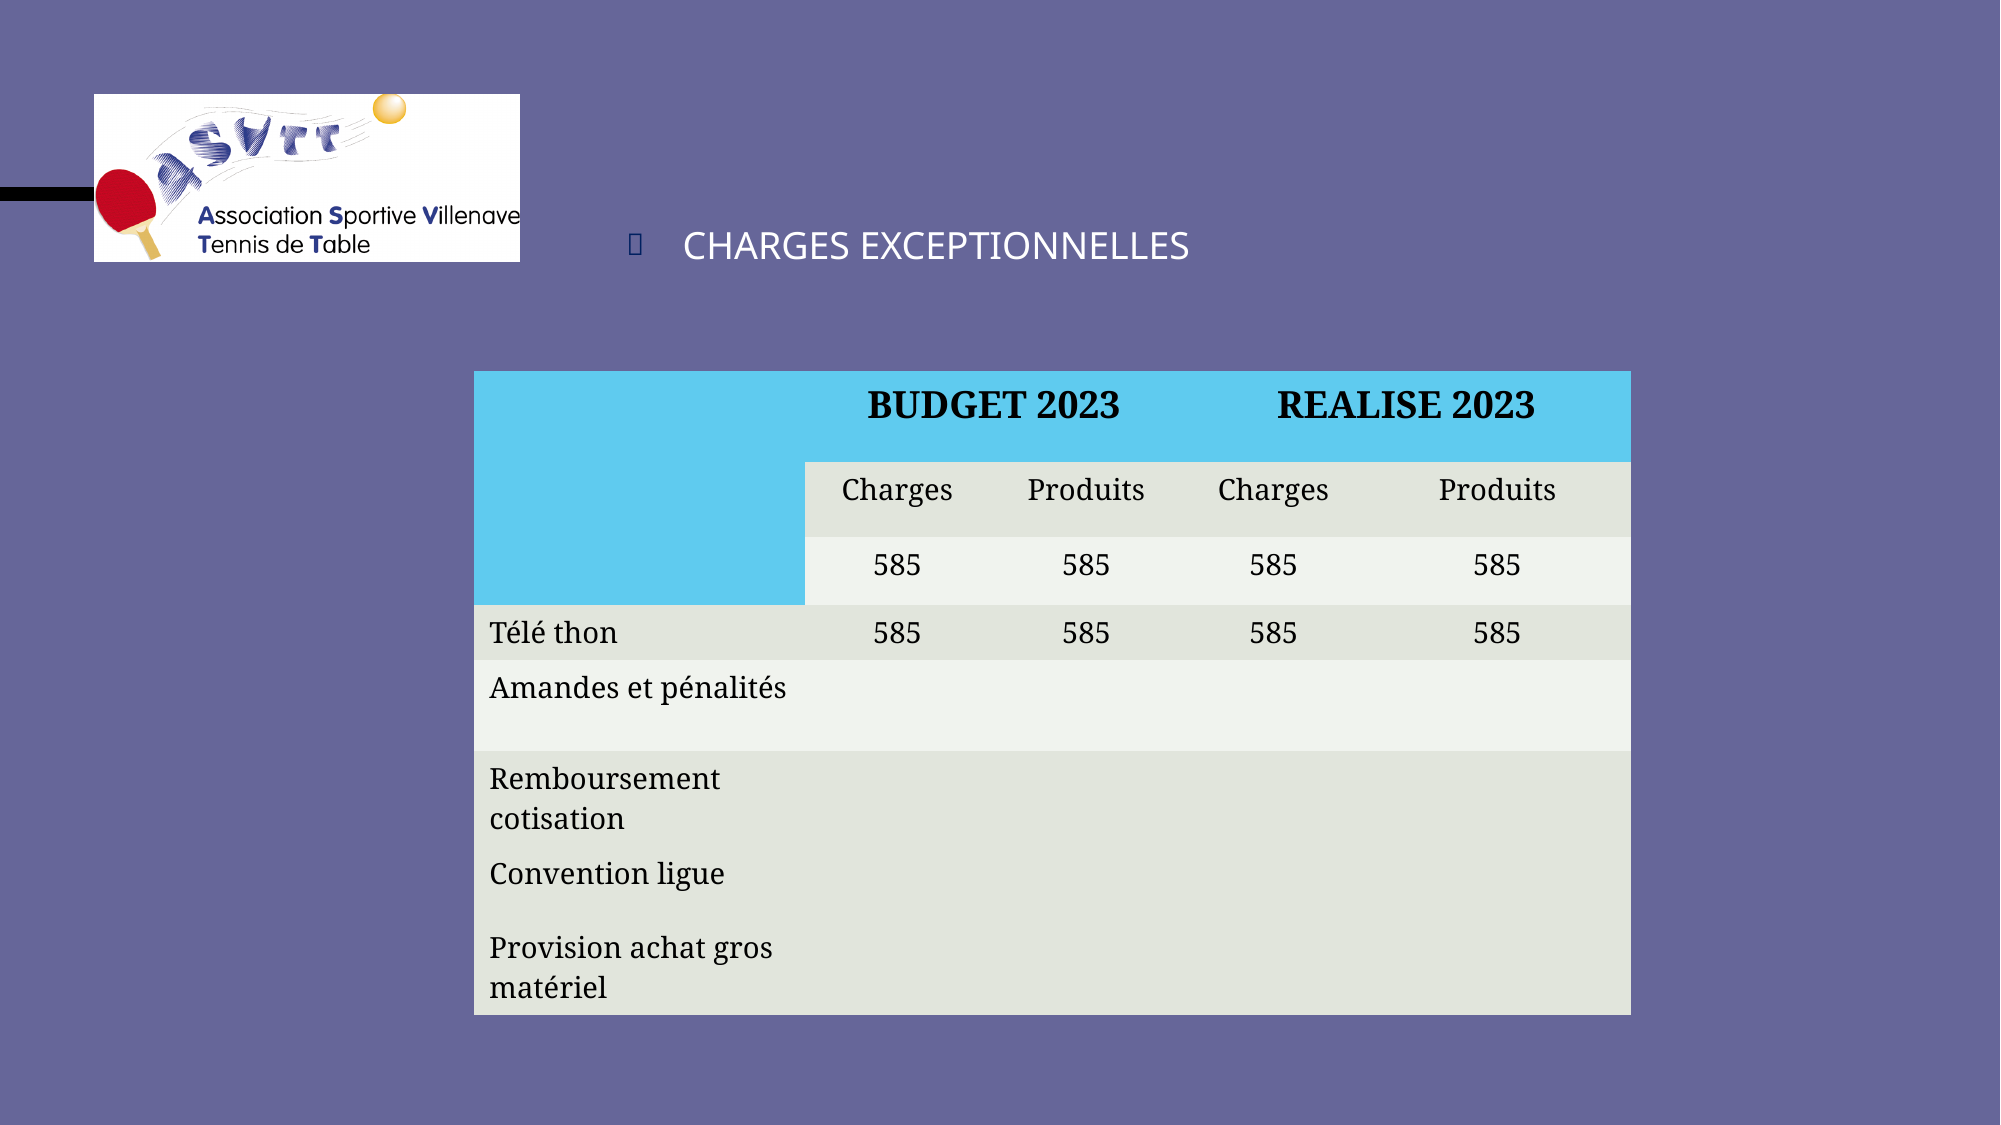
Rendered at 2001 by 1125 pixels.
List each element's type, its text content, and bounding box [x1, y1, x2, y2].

table_cell [1183, 660, 1365, 751]
table_cell Charges [1183, 462, 1365, 537]
table_cell Produits [1365, 462, 1631, 537]
table_cell 585 [1183, 537, 1365, 605]
list CHARGES EXCEPTIONNELLES [611, 200, 1294, 330]
table_cell 585 [805, 537, 990, 605]
table_cell Produits [990, 462, 1183, 537]
table_cell [990, 920, 1183, 1015]
table_cell Télé thon [474, 605, 805, 660]
table_cell [1365, 846, 1631, 920]
table_cell [990, 751, 1183, 846]
table_cell Remboursement cotisation [474, 751, 805, 846]
table_cell 585 [1183, 605, 1365, 660]
picture [94, 94, 520, 262]
table_cell [1183, 920, 1365, 1015]
table_cell [990, 846, 1183, 920]
table_cell [805, 846, 990, 920]
table_cell [1183, 846, 1365, 920]
table_cell Provision achat gros matériel [474, 920, 805, 1015]
table_cell 585 [1365, 537, 1631, 605]
table_cell [1365, 751, 1631, 846]
table_header [474, 371, 805, 605]
table_cell [805, 660, 990, 751]
table_cell 585 [990, 537, 1183, 605]
table_cell [805, 751, 990, 846]
table_cell Charges [805, 462, 990, 537]
table_cell [1365, 660, 1631, 751]
table_header BUDGET 2023 [805, 371, 1183, 462]
table_cell [1365, 920, 1631, 1015]
table_cell 585 [990, 605, 1183, 660]
table_header REALISE 2023 [1183, 371, 1631, 462]
table_cell 585 [1365, 605, 1631, 660]
table_cell [1183, 751, 1365, 846]
table_cell 585 [805, 605, 990, 660]
table_cell [990, 660, 1183, 751]
table_cell [805, 920, 990, 1015]
table_cell Convention ligue [474, 846, 805, 920]
table_cell Amandes et pénalités [474, 660, 805, 751]
